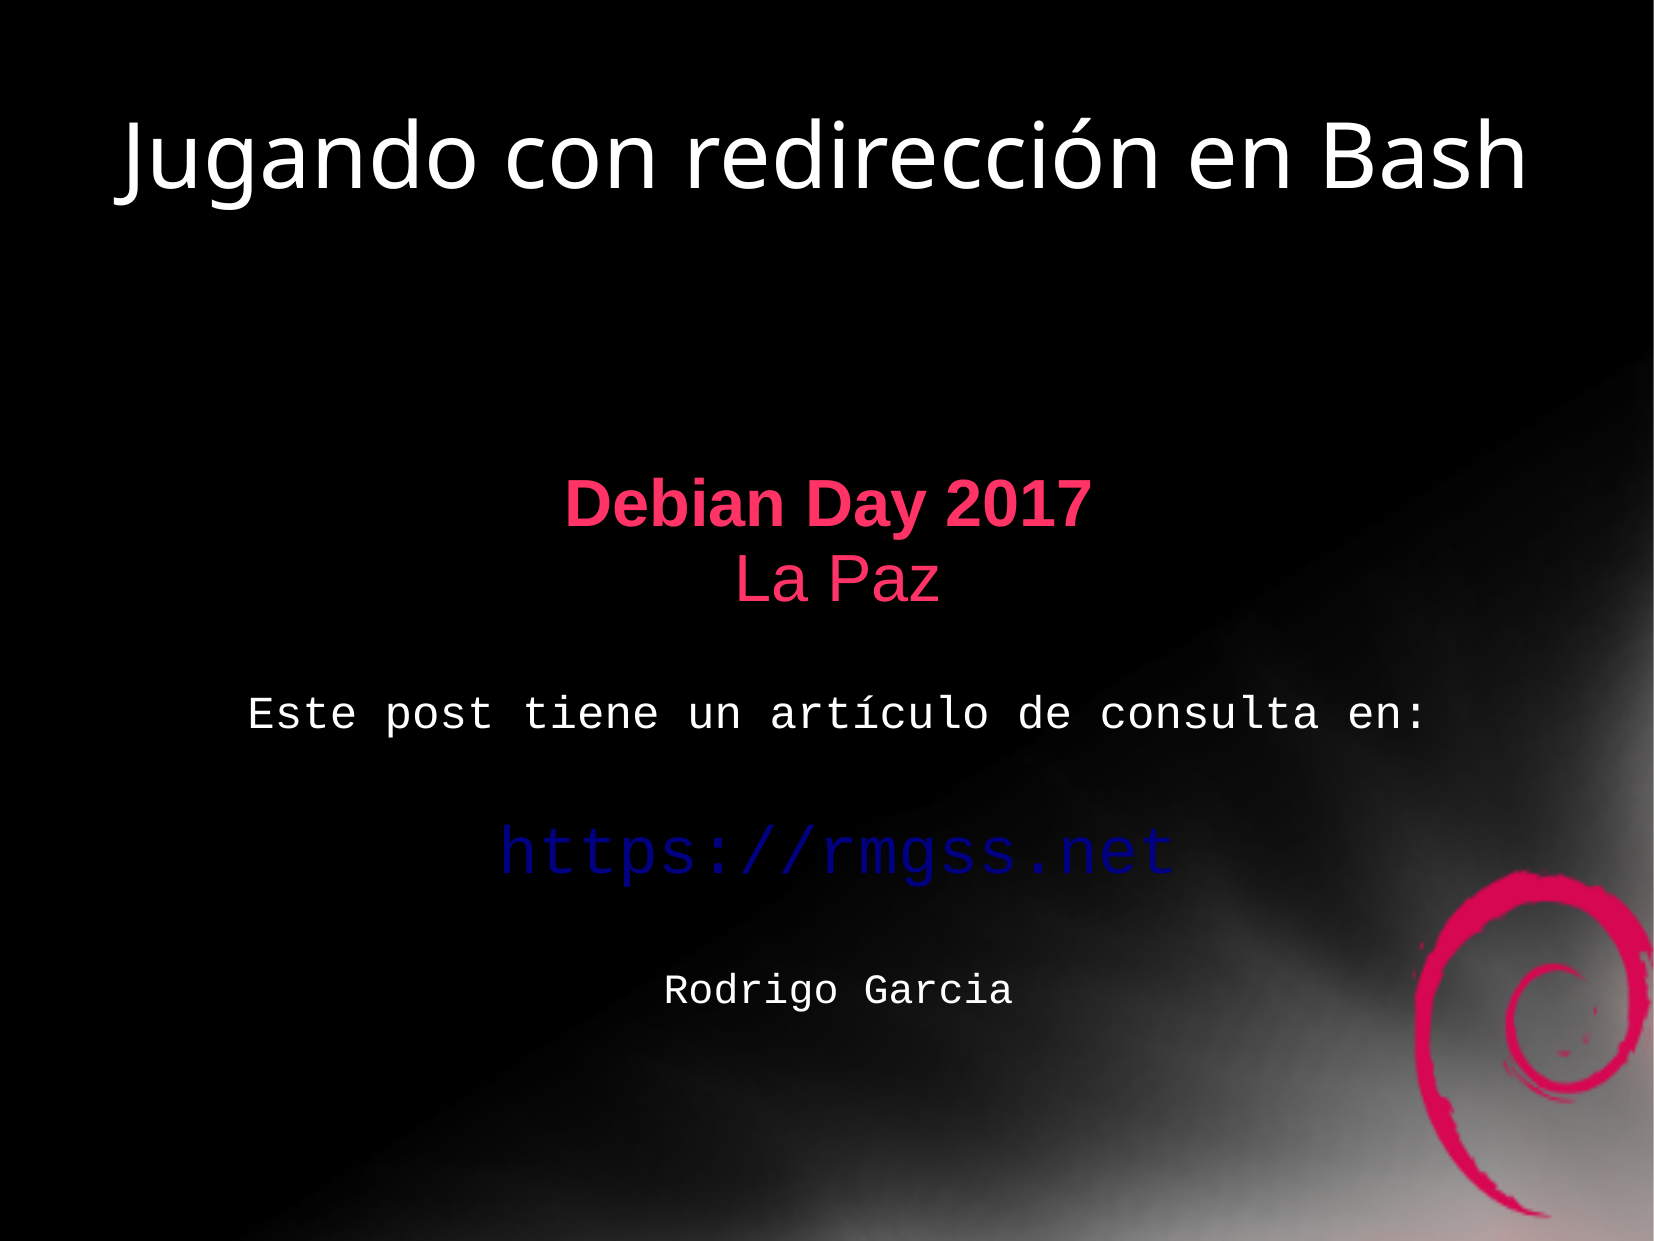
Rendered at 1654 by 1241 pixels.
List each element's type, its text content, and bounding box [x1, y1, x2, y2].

picture [0, 0, 1654, 1241]
title Jugando con redirección en Bash [82, 49, 1571, 257]
subtitle Debian Day 2017 La Paz Este post tiene un artículo de consulta en: https://rmgss.net Rodrigo Garcia [94, 389, 1583, 1169]
